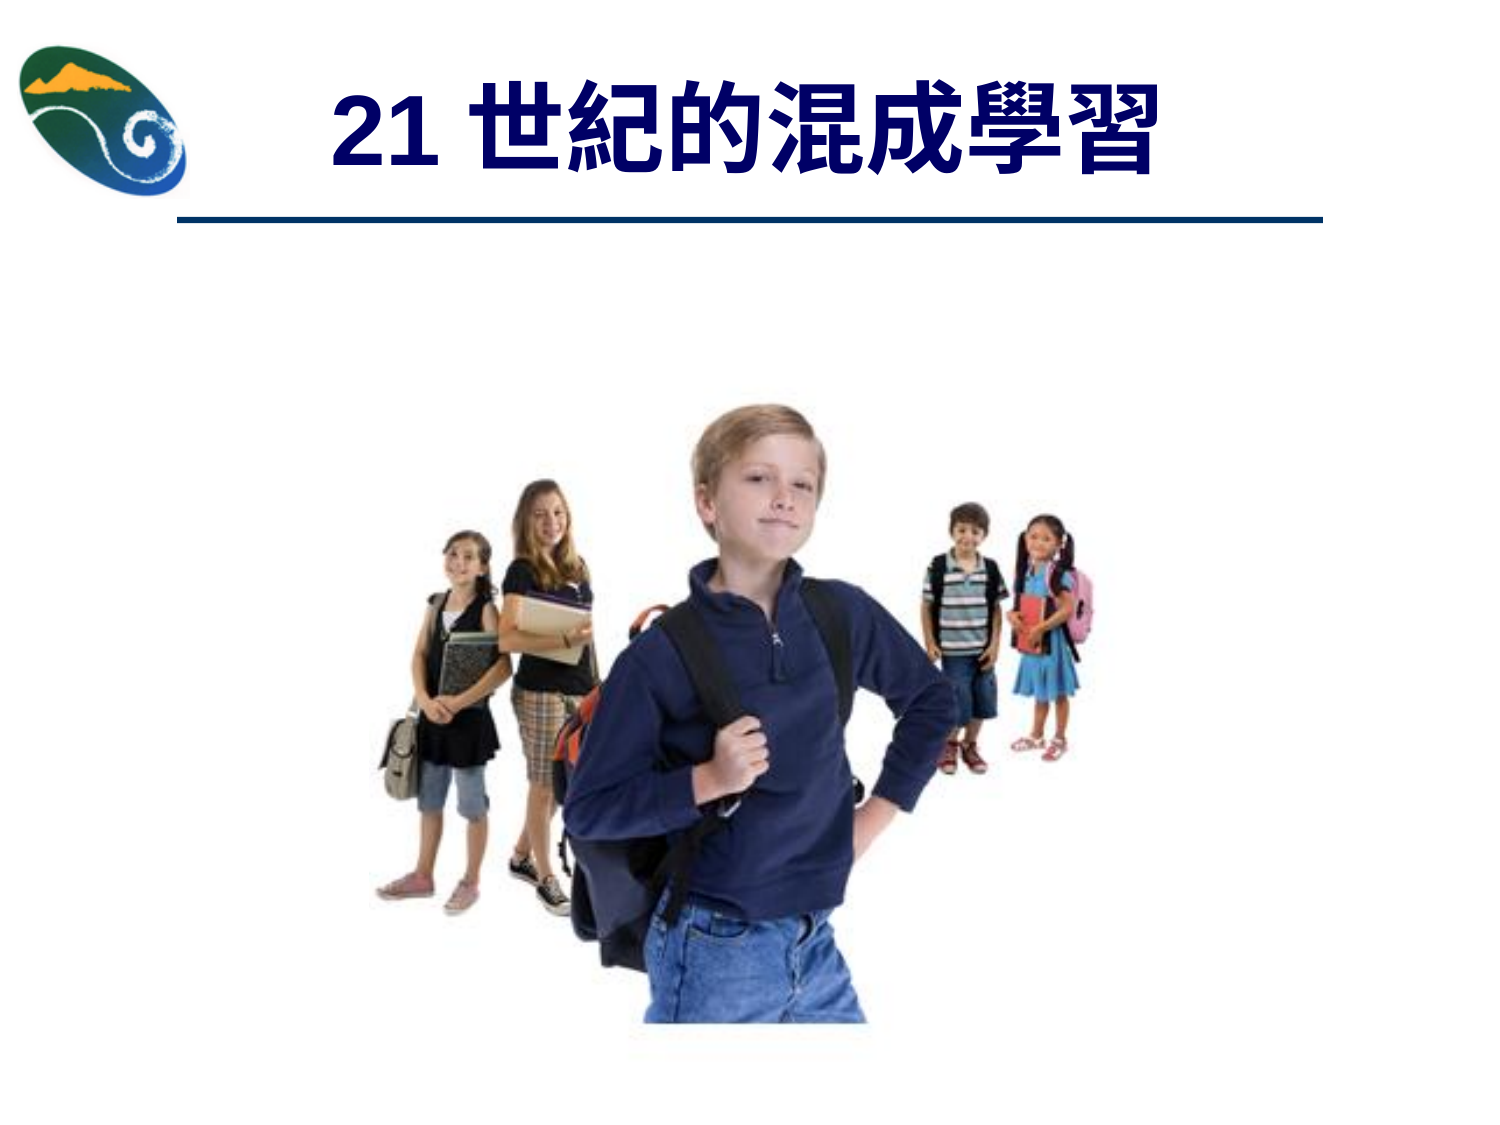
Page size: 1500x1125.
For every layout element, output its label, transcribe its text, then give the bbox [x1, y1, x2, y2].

text_box 21世紀的混成學習 [190, 55, 1385, 196]
picture [369, 314, 1126, 1071]
picture [17, 42, 190, 199]
